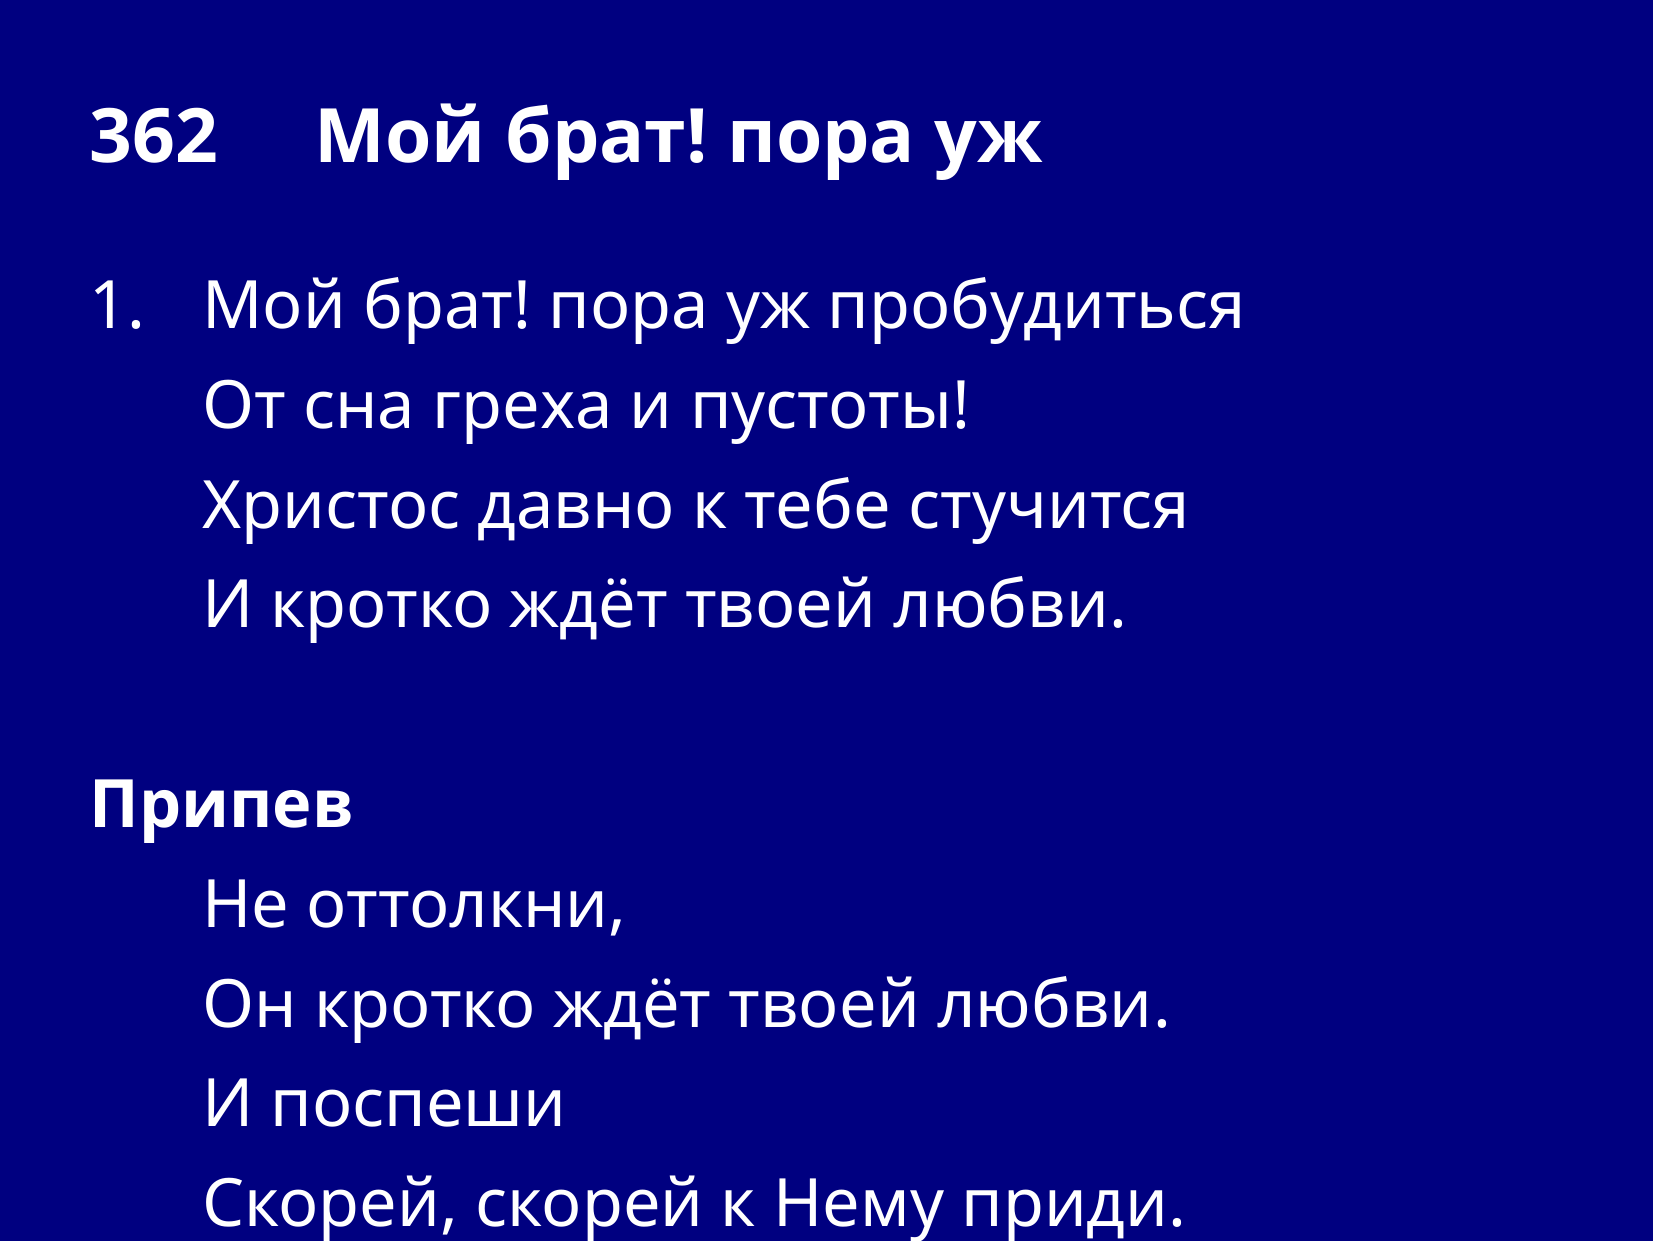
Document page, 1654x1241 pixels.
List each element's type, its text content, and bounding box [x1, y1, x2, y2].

text_box 1. Мой брат! пора уж пробудиться От сна греха и пустоты! Христос давно к тебе стучится И кротко ждёт твоей любви. Припев Не оттолкни, Он кротко ждёт твоей любви. И поспеши Скорей, скорей к Нему приди. [75, 188, 1576, 1163]
text_box 362 Мой брат! пора уж [75, 75, 1576, 188]
